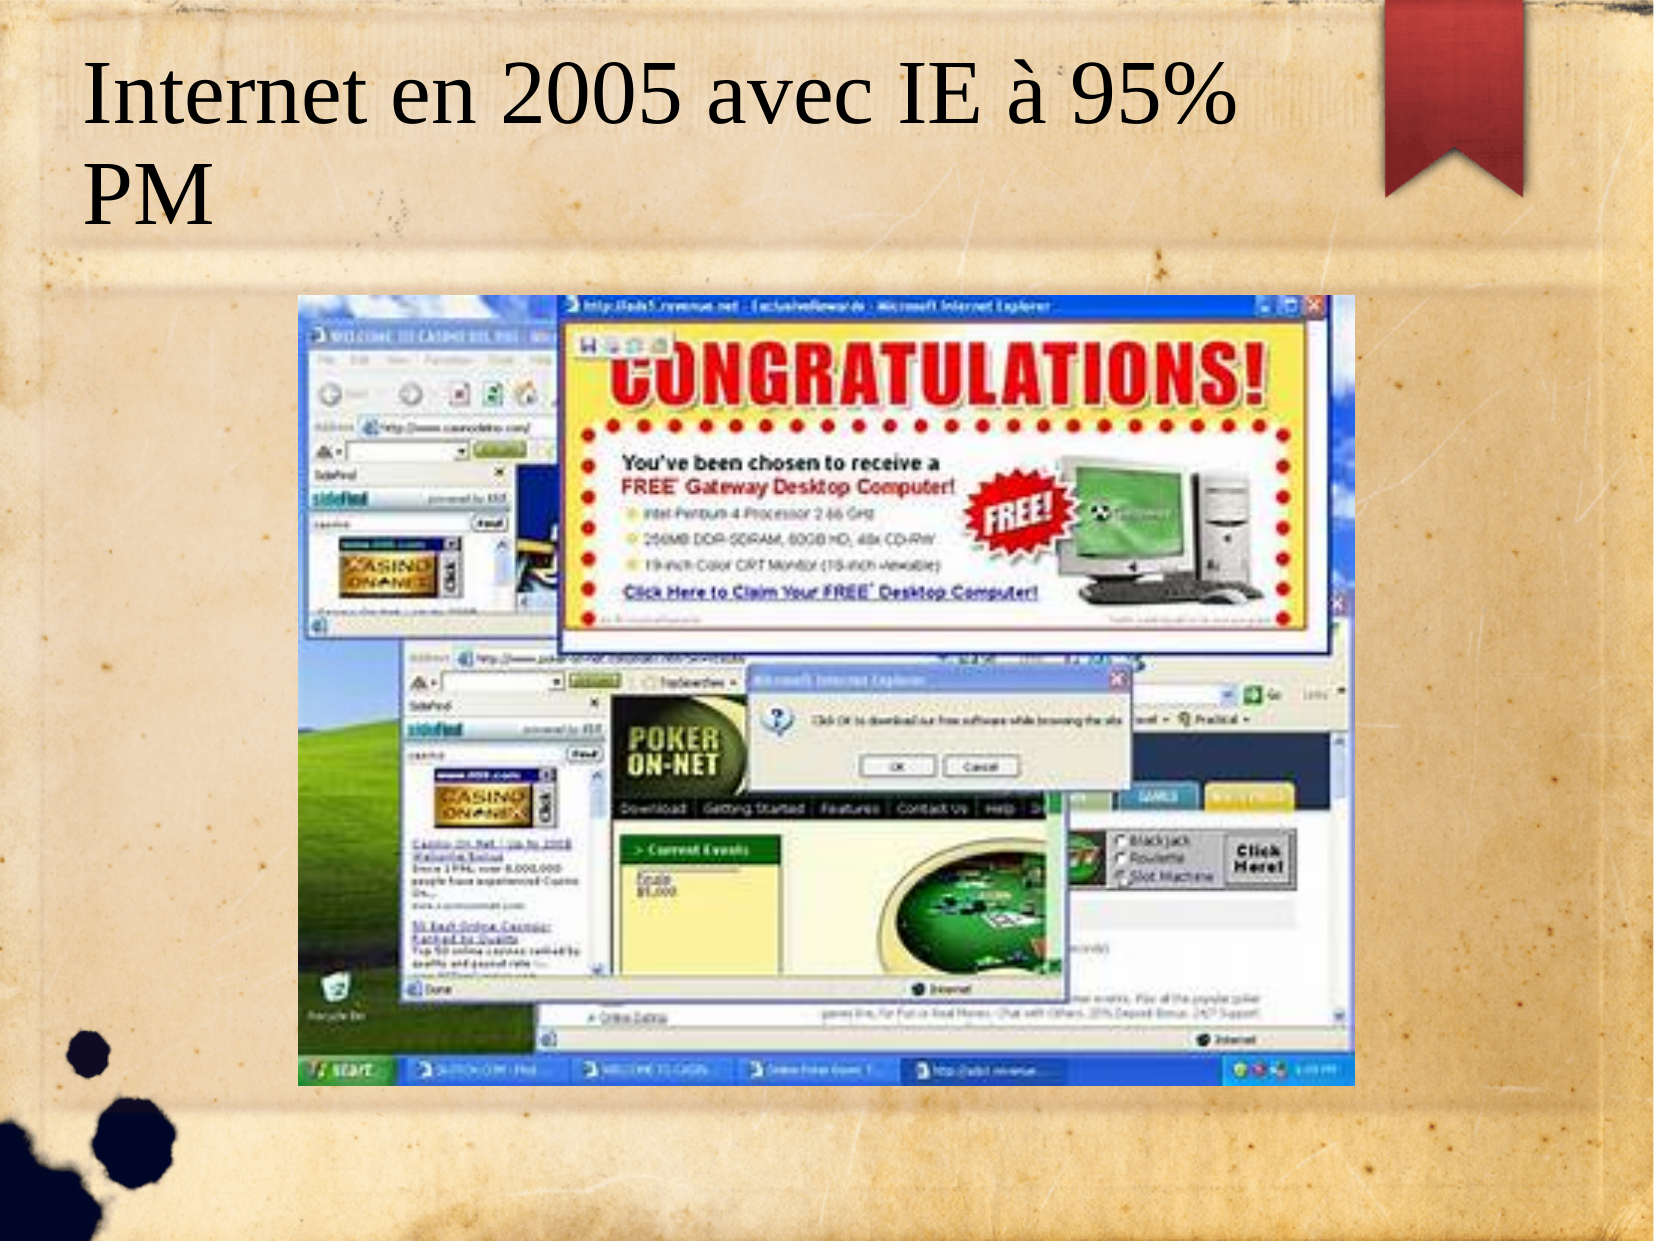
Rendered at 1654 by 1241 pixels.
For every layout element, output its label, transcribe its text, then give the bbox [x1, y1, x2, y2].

title Internet en 2005 avec IE à 95% PM [82, 41, 1347, 245]
picture [0, 0, 1654, 1241]
